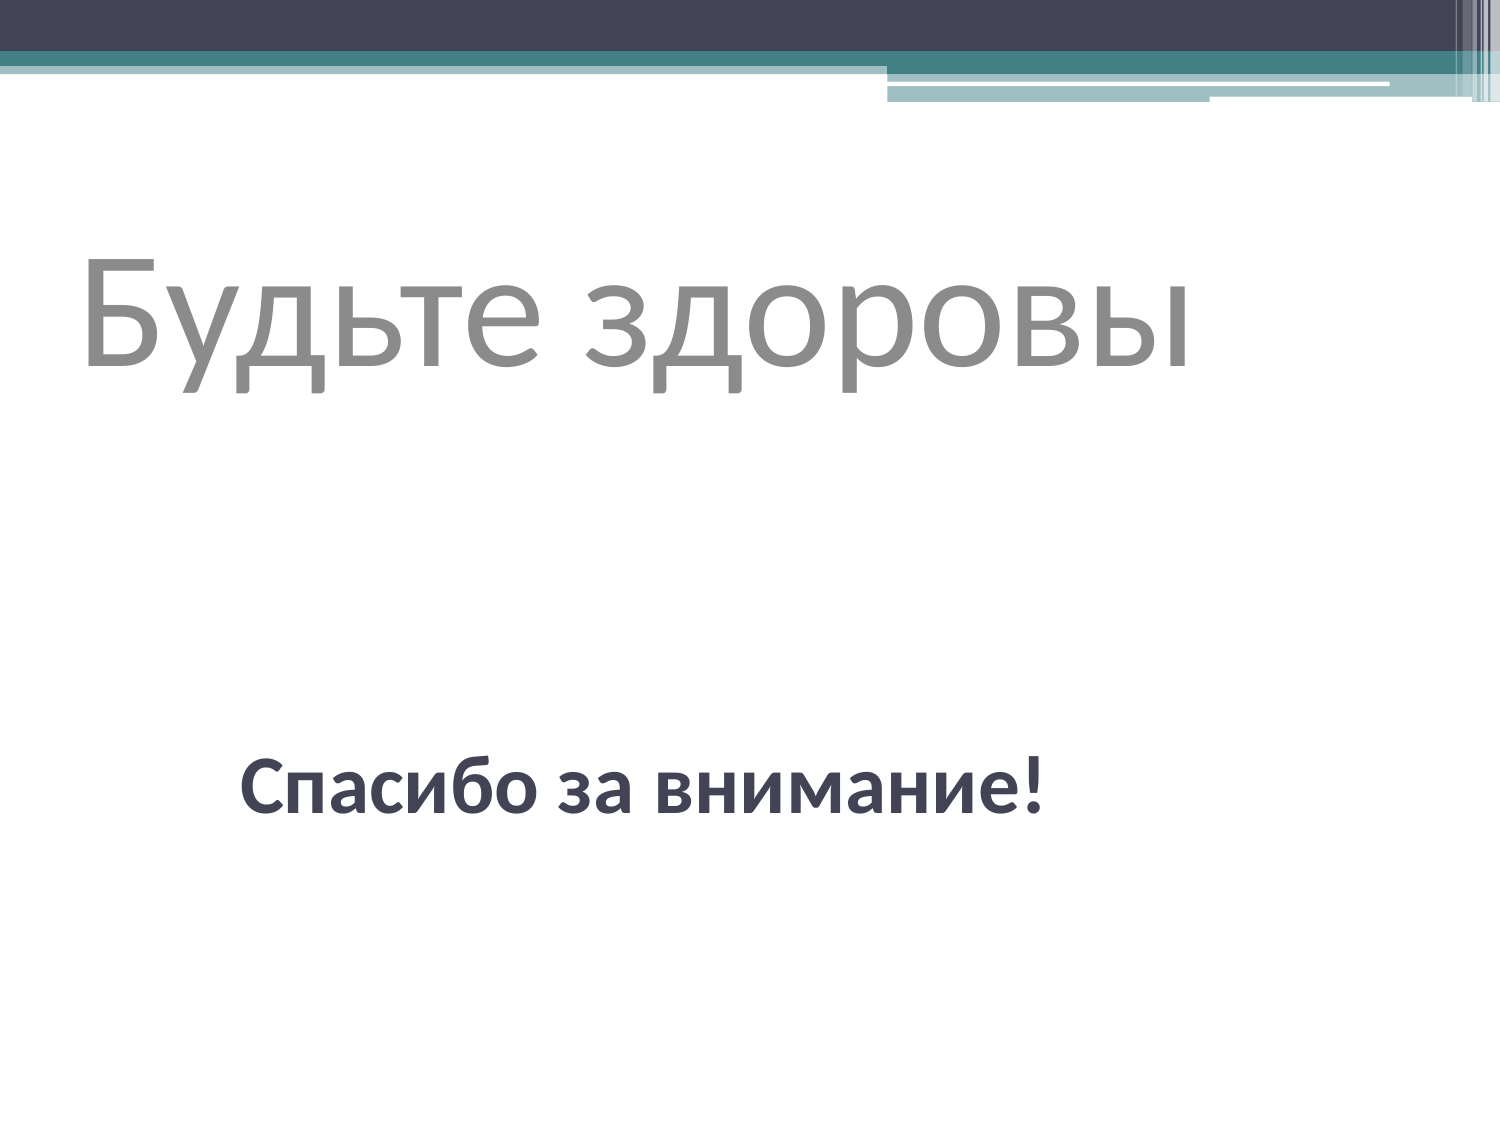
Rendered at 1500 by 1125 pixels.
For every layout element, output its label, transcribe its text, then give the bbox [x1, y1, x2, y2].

list Будьте здоровы [0, 160, 1276, 407]
title Спасибо за внимание! [225, 722, 1500, 947]
